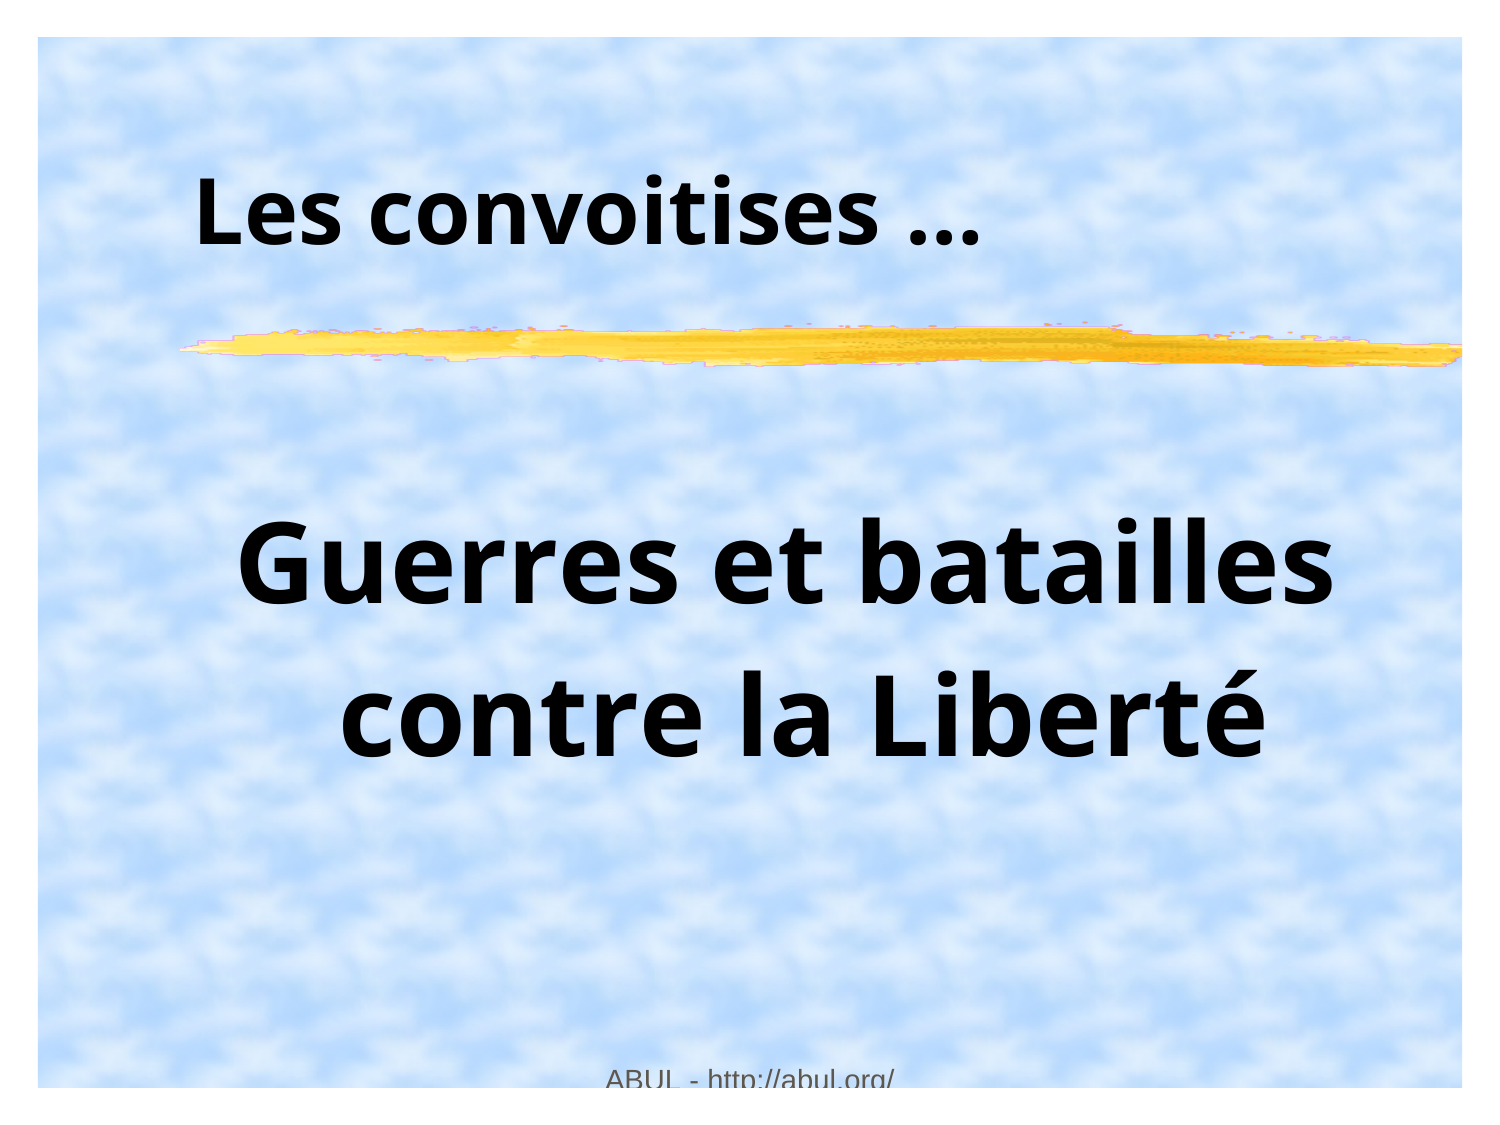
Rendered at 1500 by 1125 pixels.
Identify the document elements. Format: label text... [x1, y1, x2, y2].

picture [609, 1084, 621, 1088]
picture [848, 1076, 856, 1088]
picture [874, 1076, 882, 1088]
title Les convoitises … [177, 121, 1389, 297]
picture [802, 1076, 809, 1088]
picture [745, 1076, 752, 1088]
picture [728, 1076, 733, 1088]
picture [712, 1076, 719, 1088]
picture [784, 1082, 791, 1088]
picture [37, 37, 1463, 1088]
picture [629, 1081, 639, 1088]
subtitle Guerres et batailles contre la Liberté [157, 431, 1379, 841]
picture [629, 1072, 638, 1078]
picture [611, 1073, 618, 1082]
